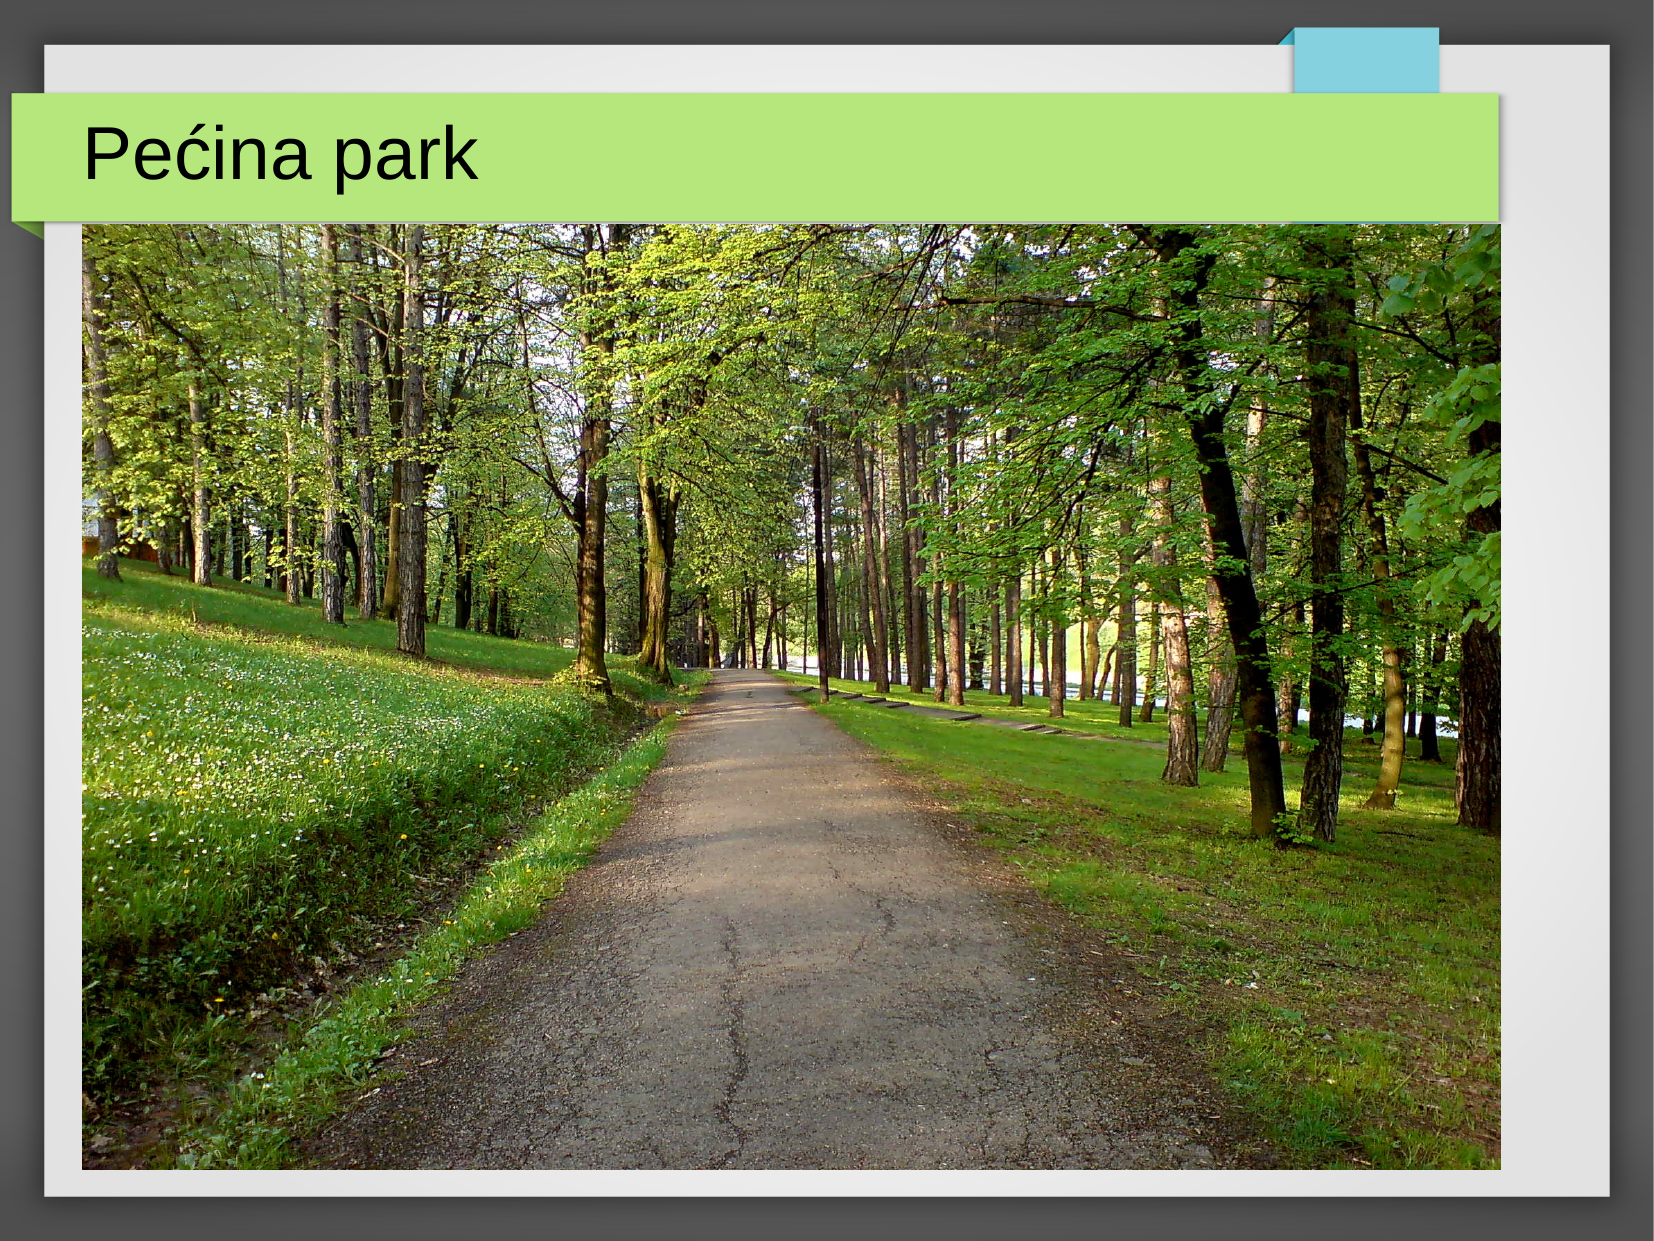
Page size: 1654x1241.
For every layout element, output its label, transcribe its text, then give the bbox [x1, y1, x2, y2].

title Pećina park [82, 94, 1264, 213]
picture [0, 0, 1654, 1241]
